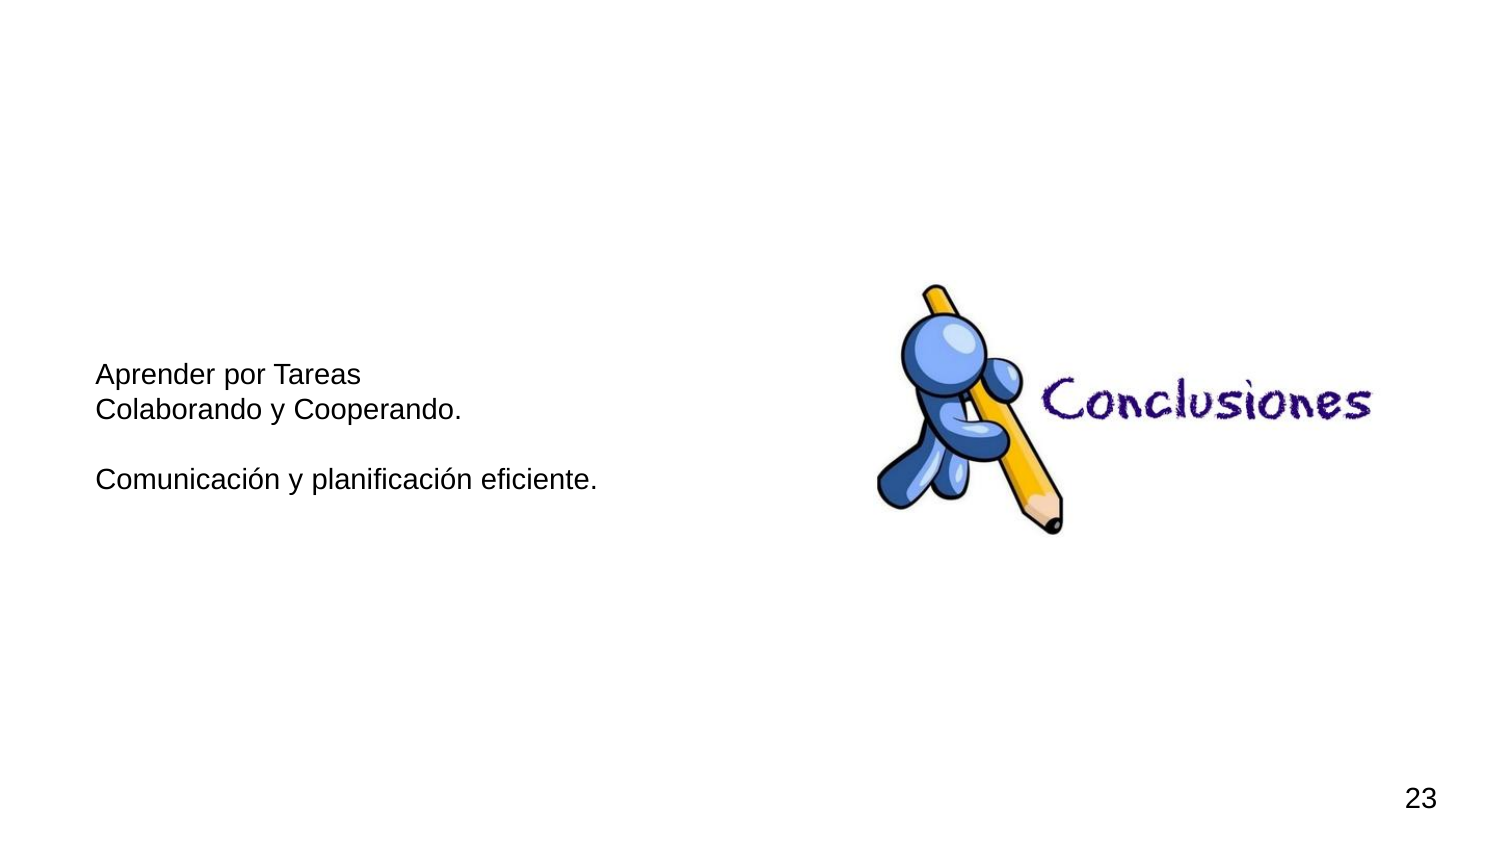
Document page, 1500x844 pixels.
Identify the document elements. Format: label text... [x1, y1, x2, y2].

slide_number <número> [1389, 764, 1480, 830]
picture [873, 280, 1405, 539]
title Aprender por Tareas Colaborando y Cooperando. Comunicación y planificación eficiente. [80, 73, 1146, 777]
